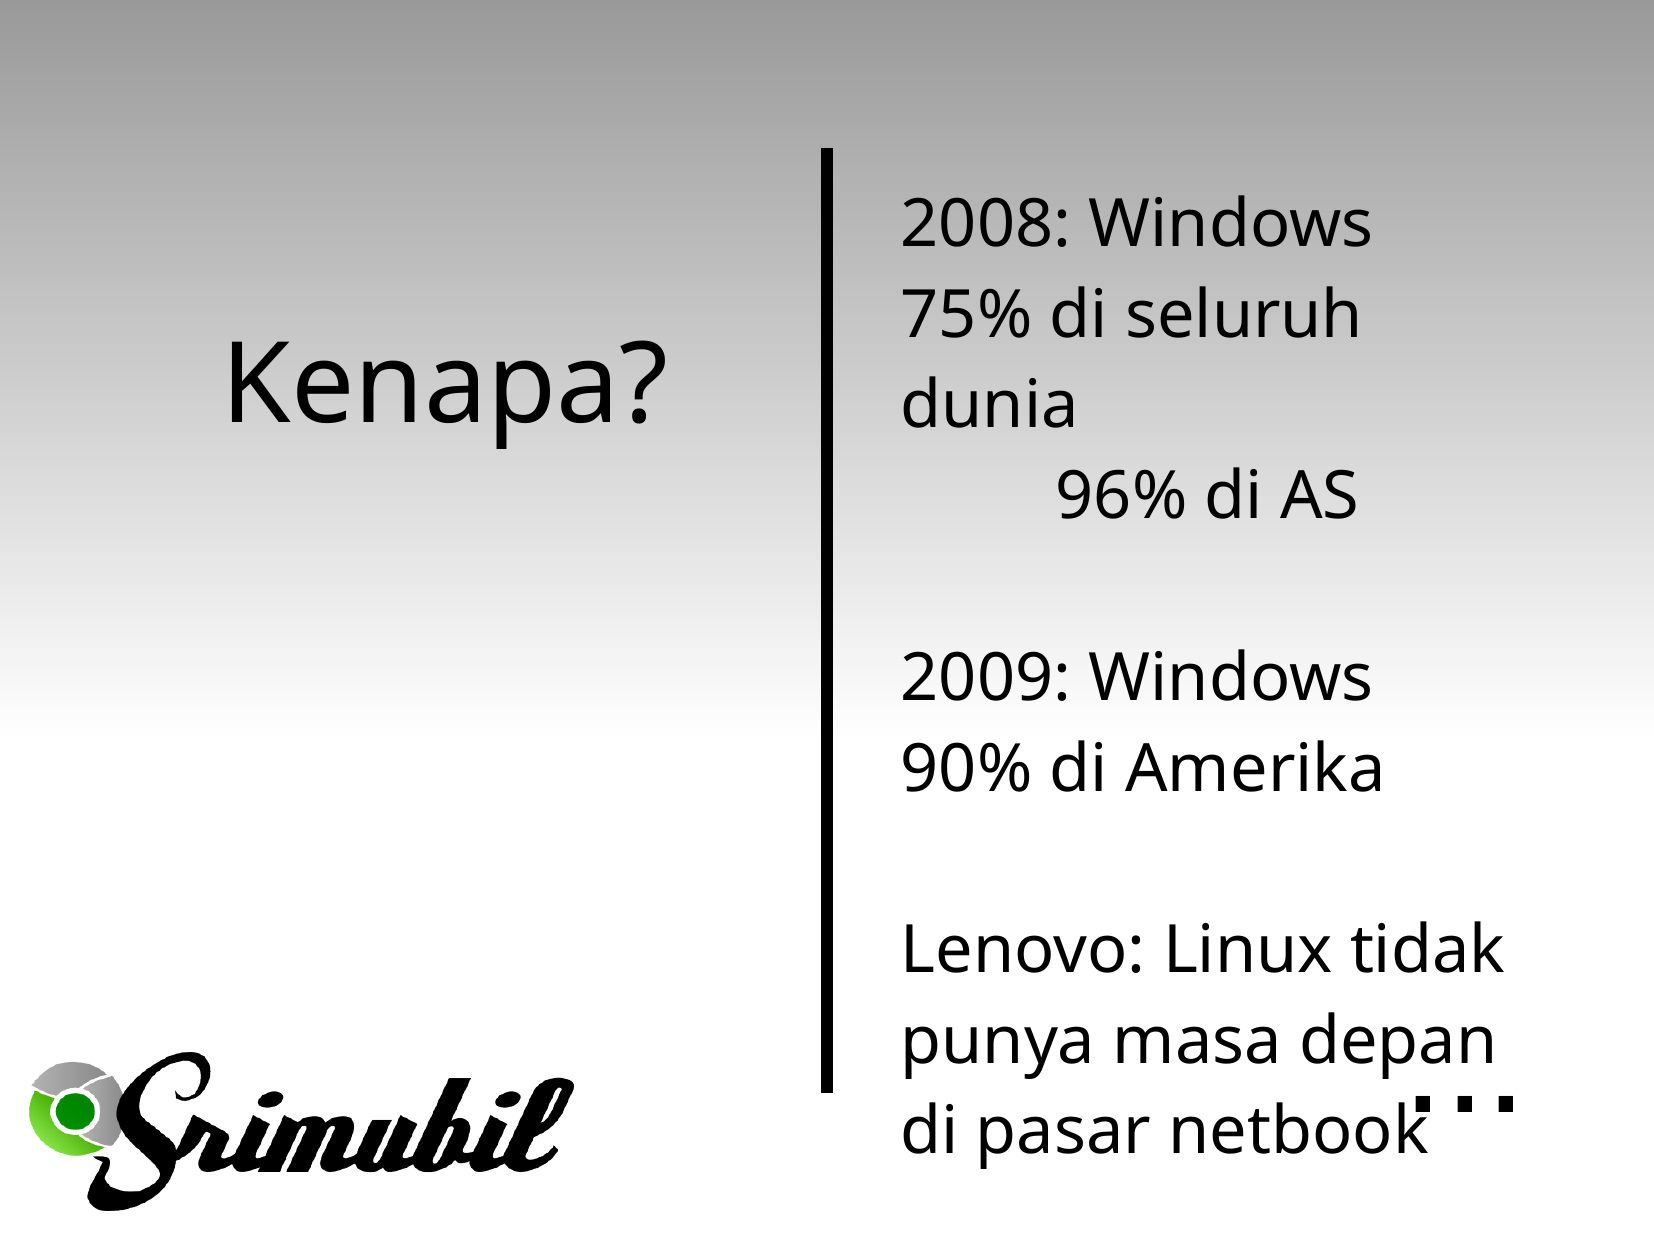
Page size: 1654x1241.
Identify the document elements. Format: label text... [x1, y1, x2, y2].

picture [29, 1052, 574, 1211]
text_box Kenapa? [206, 295, 625, 451]
text_box 2008: Windows 75% di seluruh dunia 96% di AS 2009: Windows 90% di Amerika Lenovo: Linux tidak punya masa depan di pasar netbook 2010: Linux mencapai 50% (Linpus) [885, 167, 1536, 1040]
text_box ... [1387, 969, 1543, 1152]
